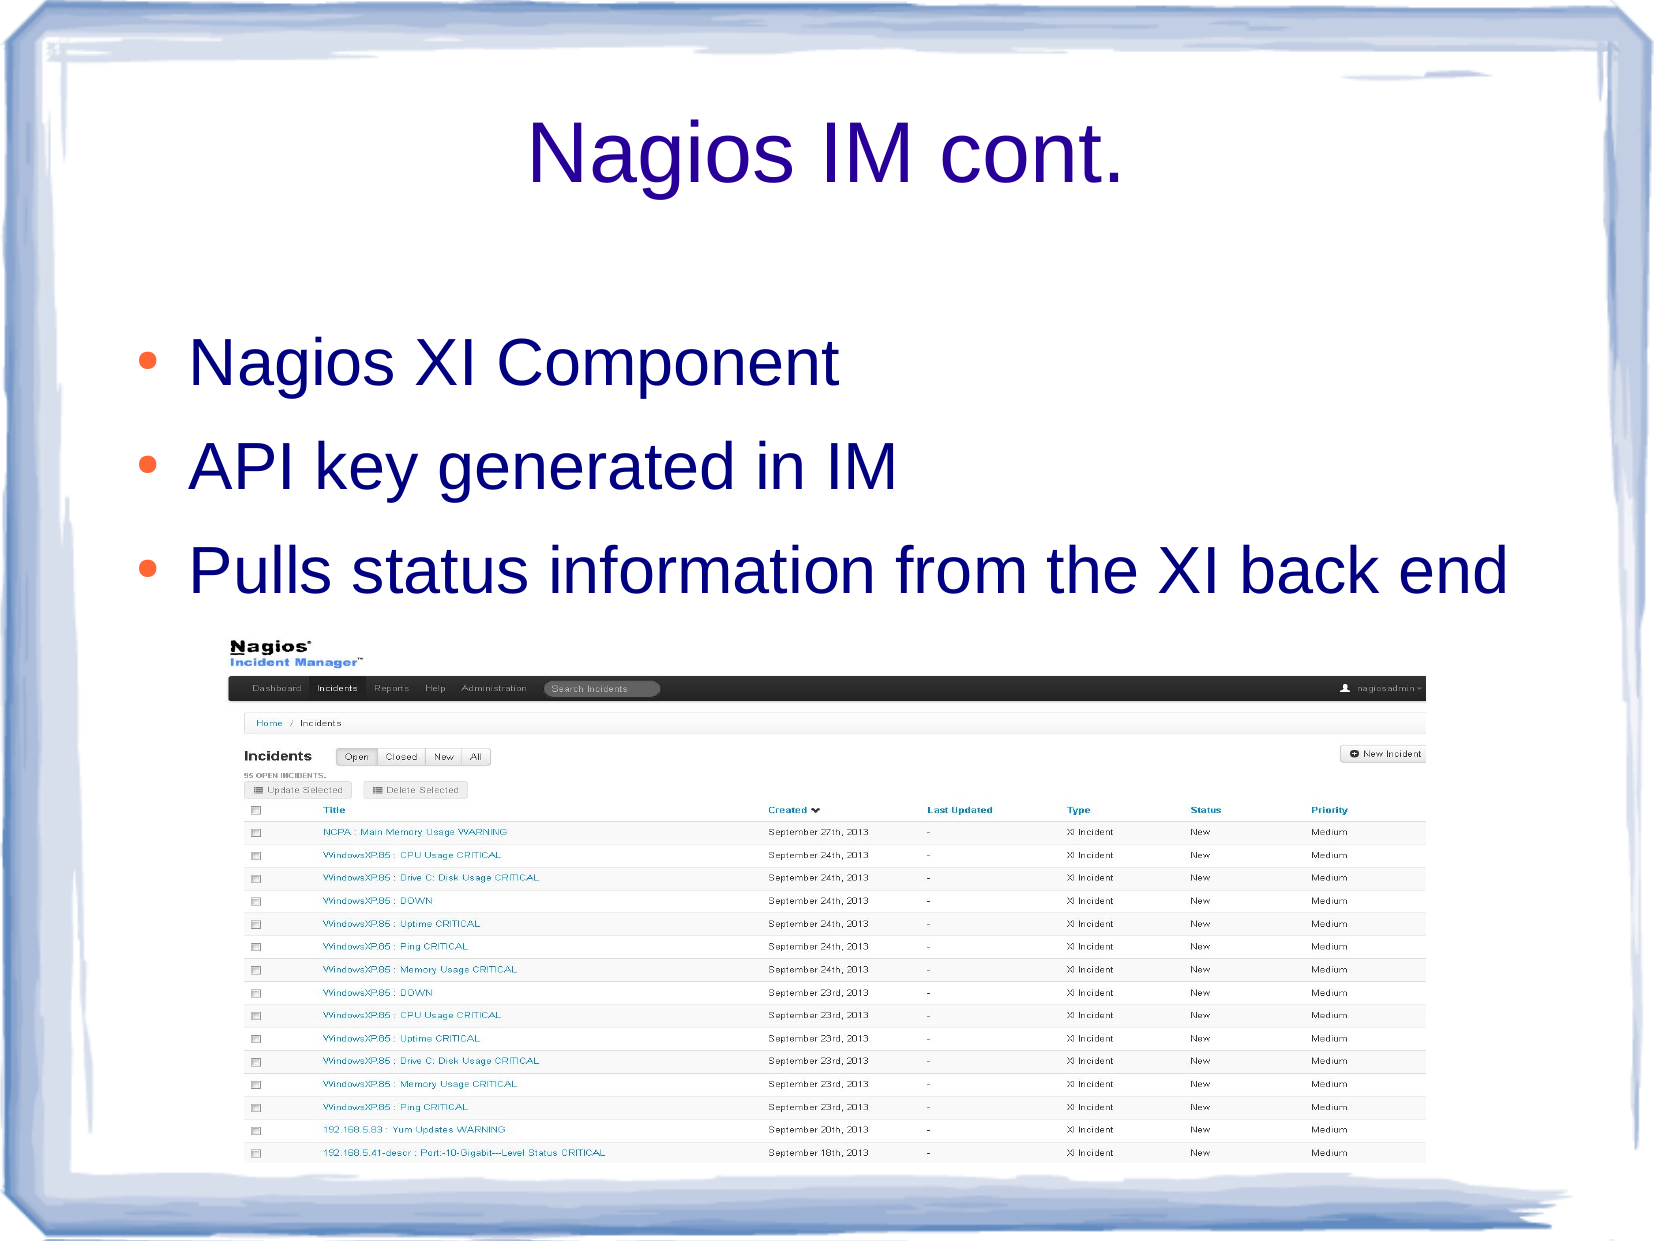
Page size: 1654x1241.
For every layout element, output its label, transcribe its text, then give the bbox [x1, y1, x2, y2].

picture [0, 0, 1654, 1241]
title Nagios IM cont. [82, 49, 1571, 257]
list Nagios XI Component API key generated in IM Pulls status information from the XI back end [118, 324, 1571, 1004]
